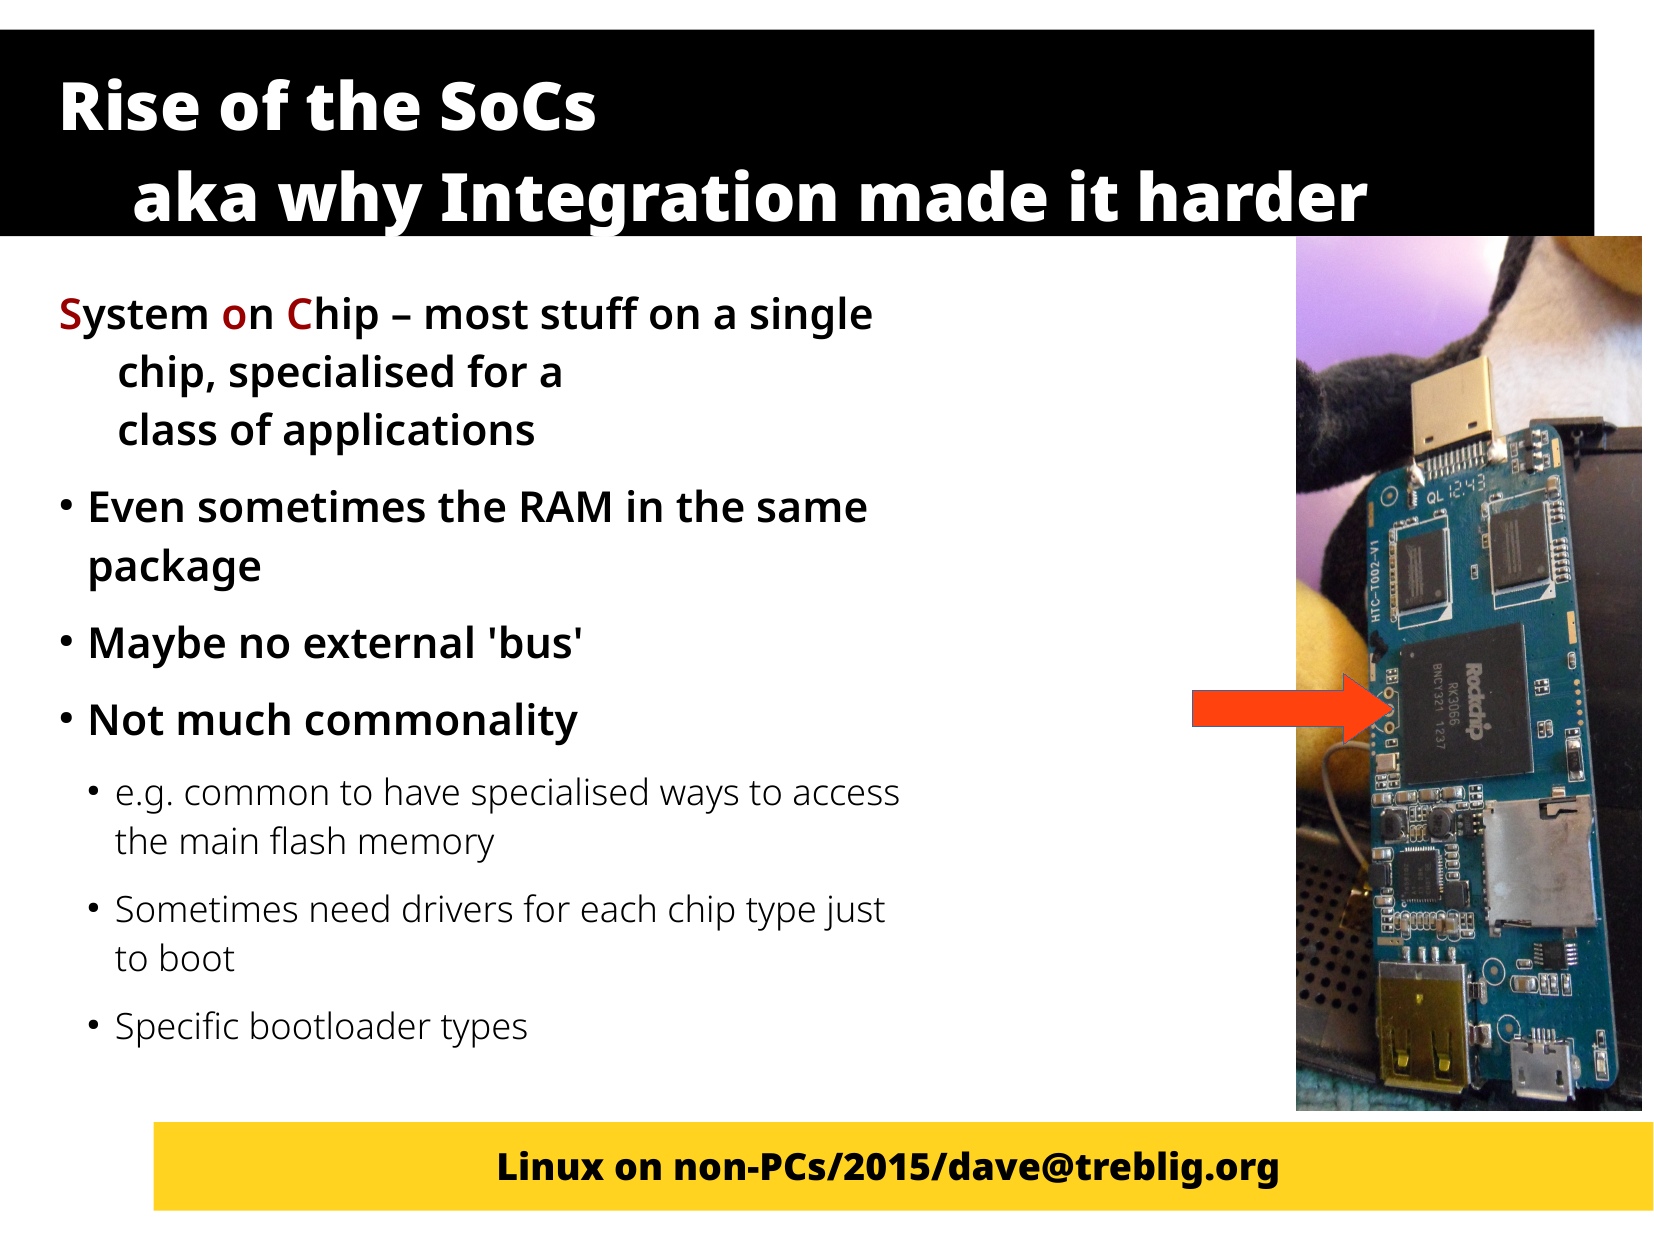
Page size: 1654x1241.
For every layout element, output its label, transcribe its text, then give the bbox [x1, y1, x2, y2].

picture [1296, 236, 1642, 1111]
list System on Chip – most stuff on a single chip, specialised for a class of applications Even sometimes the RAM in the same package Maybe no external 'bus' Not much commonality e.g. common to have specialised ways to access the main flash memory Sometimes need drivers for each chip type just to boot Specific bootloader types [59, 283, 1296, 1052]
text_box [1192, 673, 1394, 745]
title Rise of the SoCs aka why Integration made it harder [59, 59, 1595, 207]
